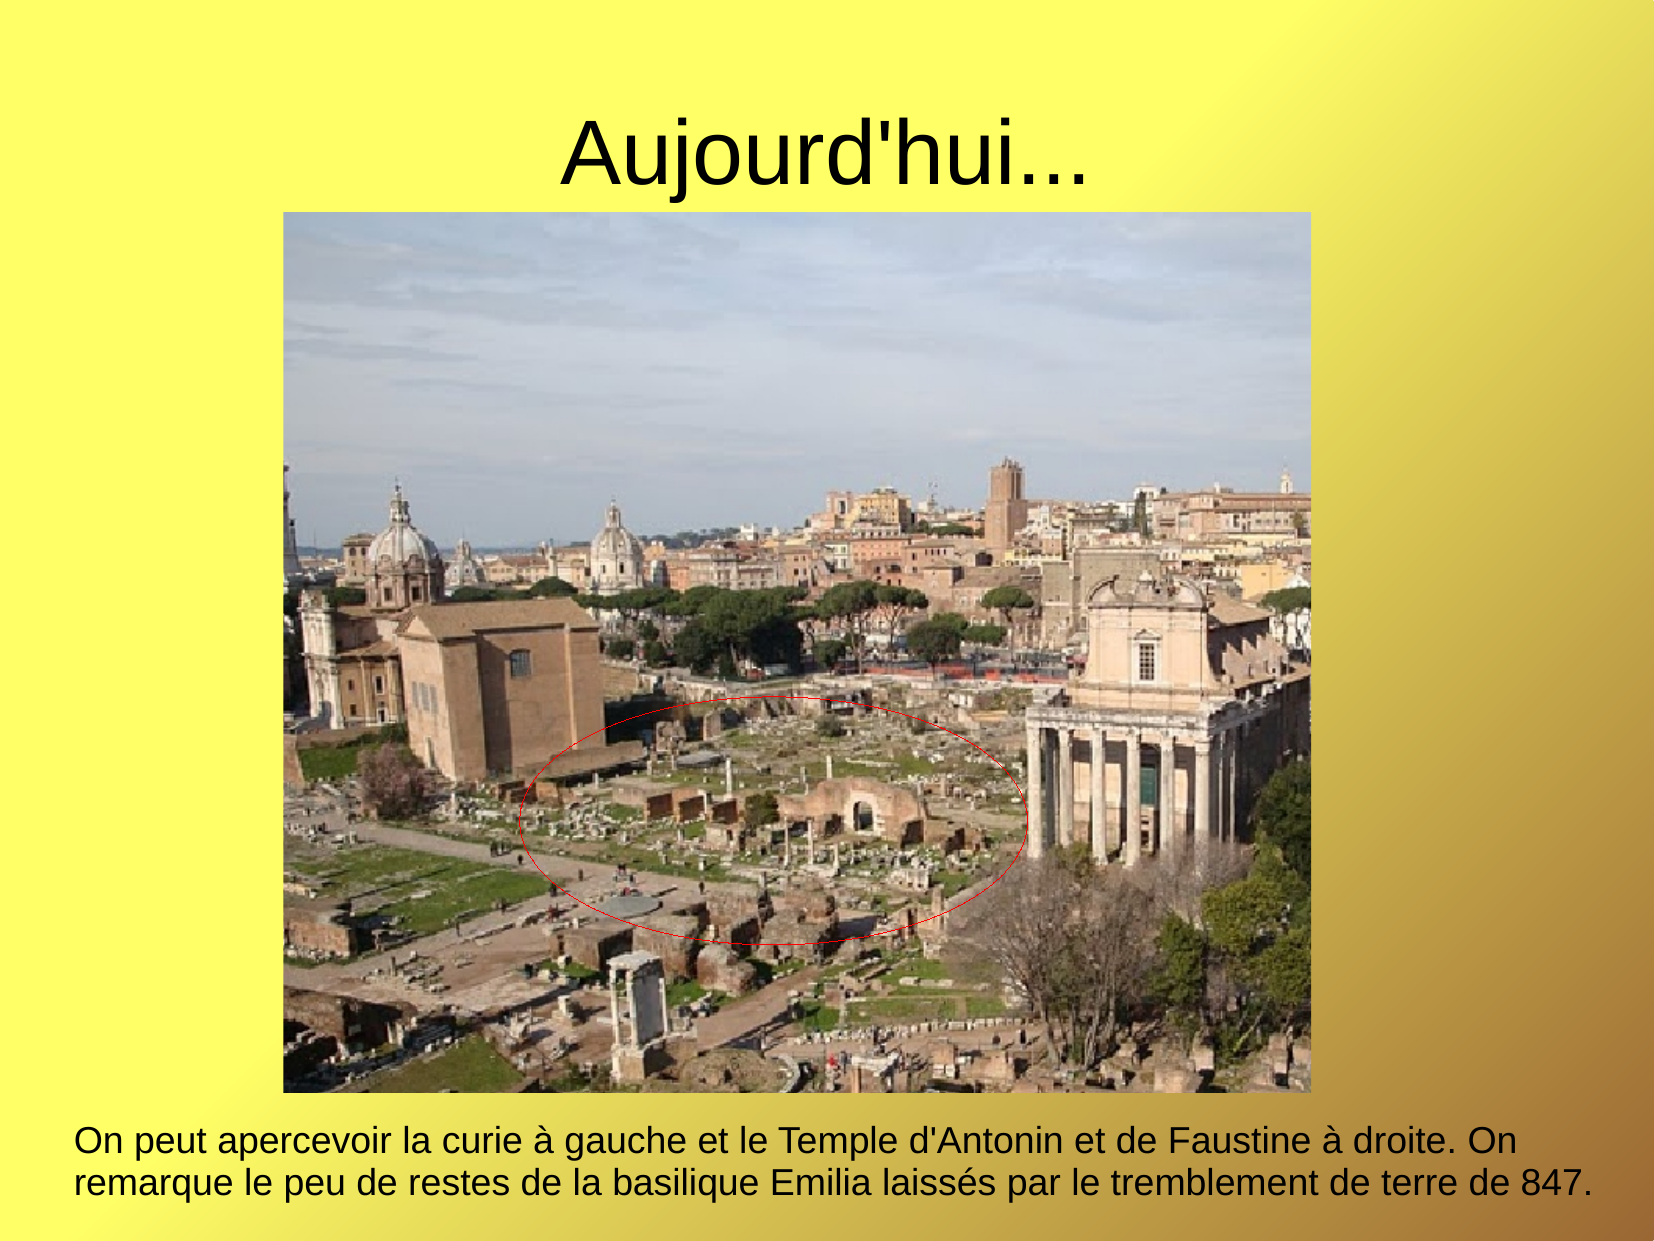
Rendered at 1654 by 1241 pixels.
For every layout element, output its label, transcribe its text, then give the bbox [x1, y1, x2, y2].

text_box On peut apercevoir la curie à gauche et le Temple d'Antonin et de Faustine à droite. On remarque le peu de restes de la basilique Emilia laissés par le tremblement de terre de 847. [59, 1112, 1654, 1212]
picture [283, 212, 1312, 1093]
title Aujourd'hui... [82, 49, 1571, 257]
